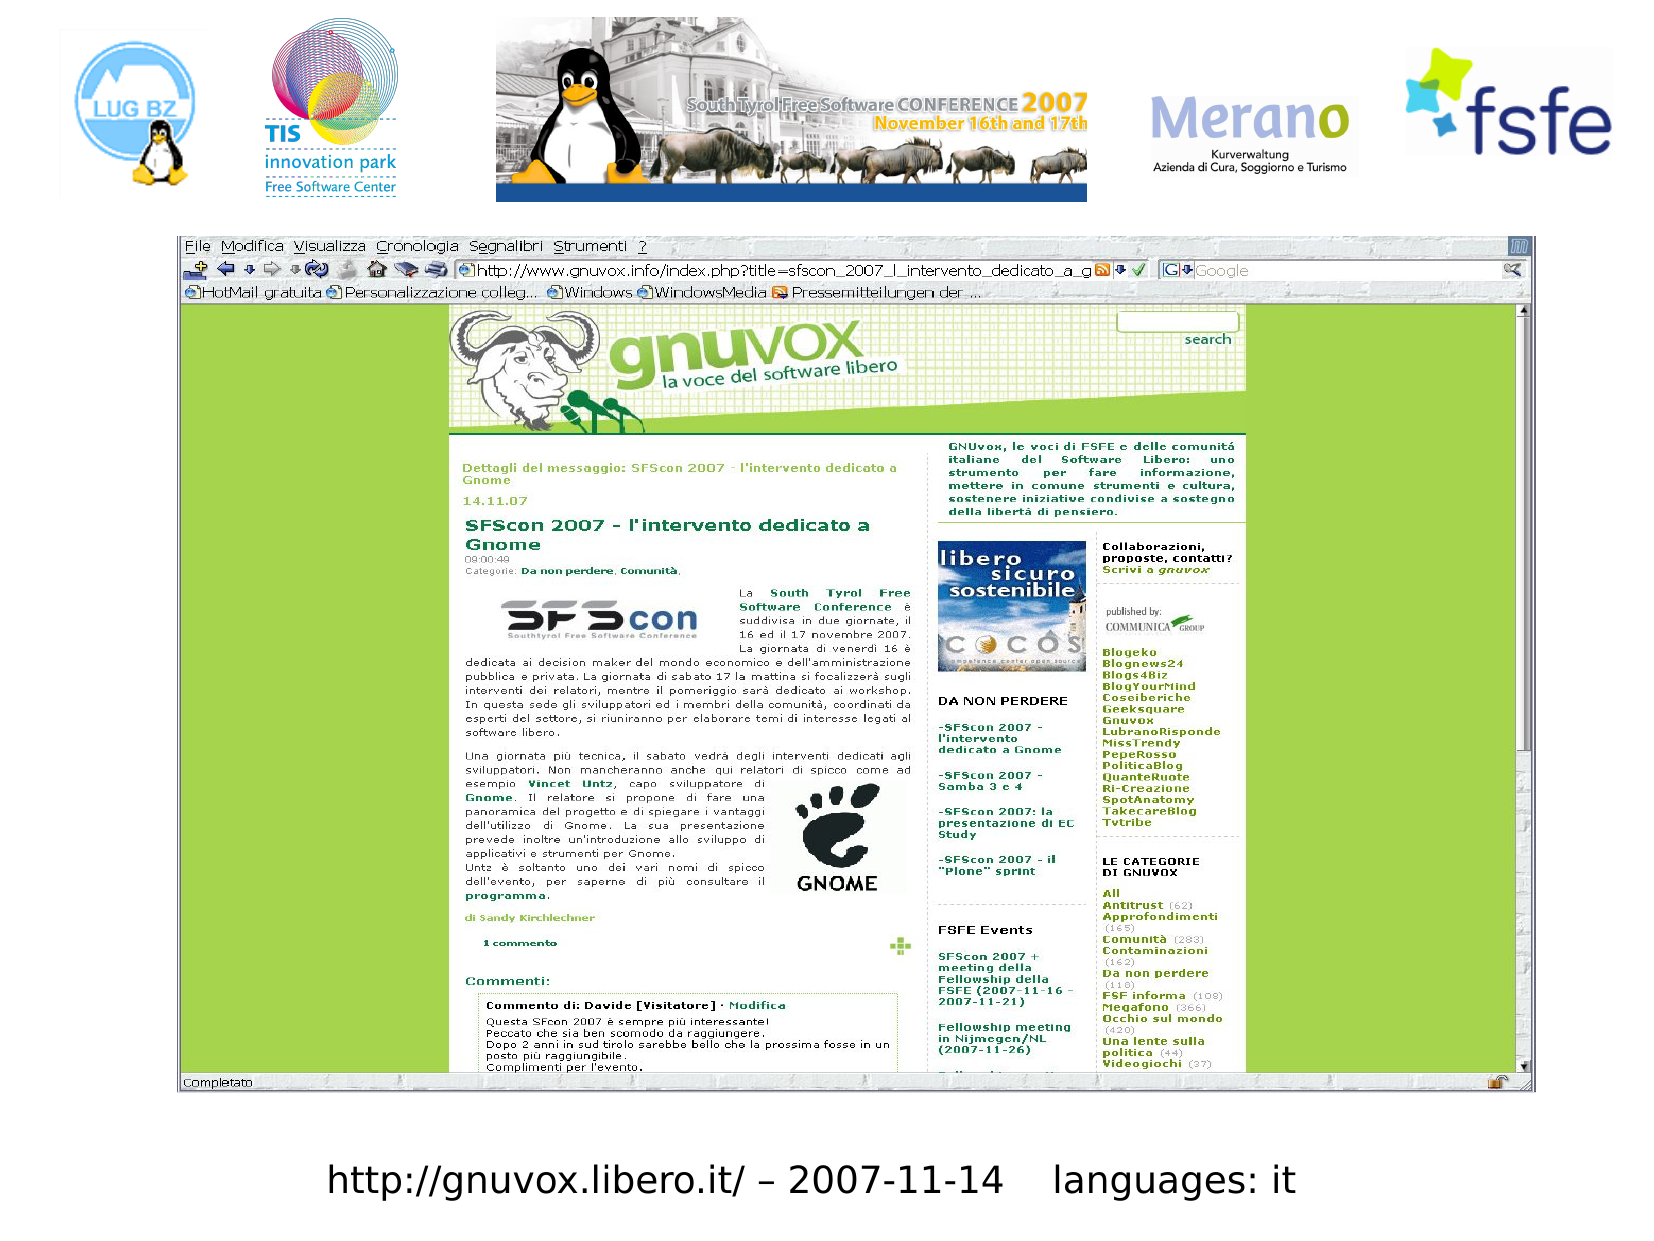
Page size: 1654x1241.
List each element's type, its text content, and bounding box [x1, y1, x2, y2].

picture [1151, 96, 1359, 177]
text_box http://gnuvox.libero.it/ – 2007-11-14 languages: it [177, 1151, 1447, 1210]
picture [496, 17, 1087, 202]
picture [265, 18, 398, 197]
picture [177, 236, 1536, 1093]
picture [1405, 47, 1613, 156]
picture [59, 29, 220, 198]
